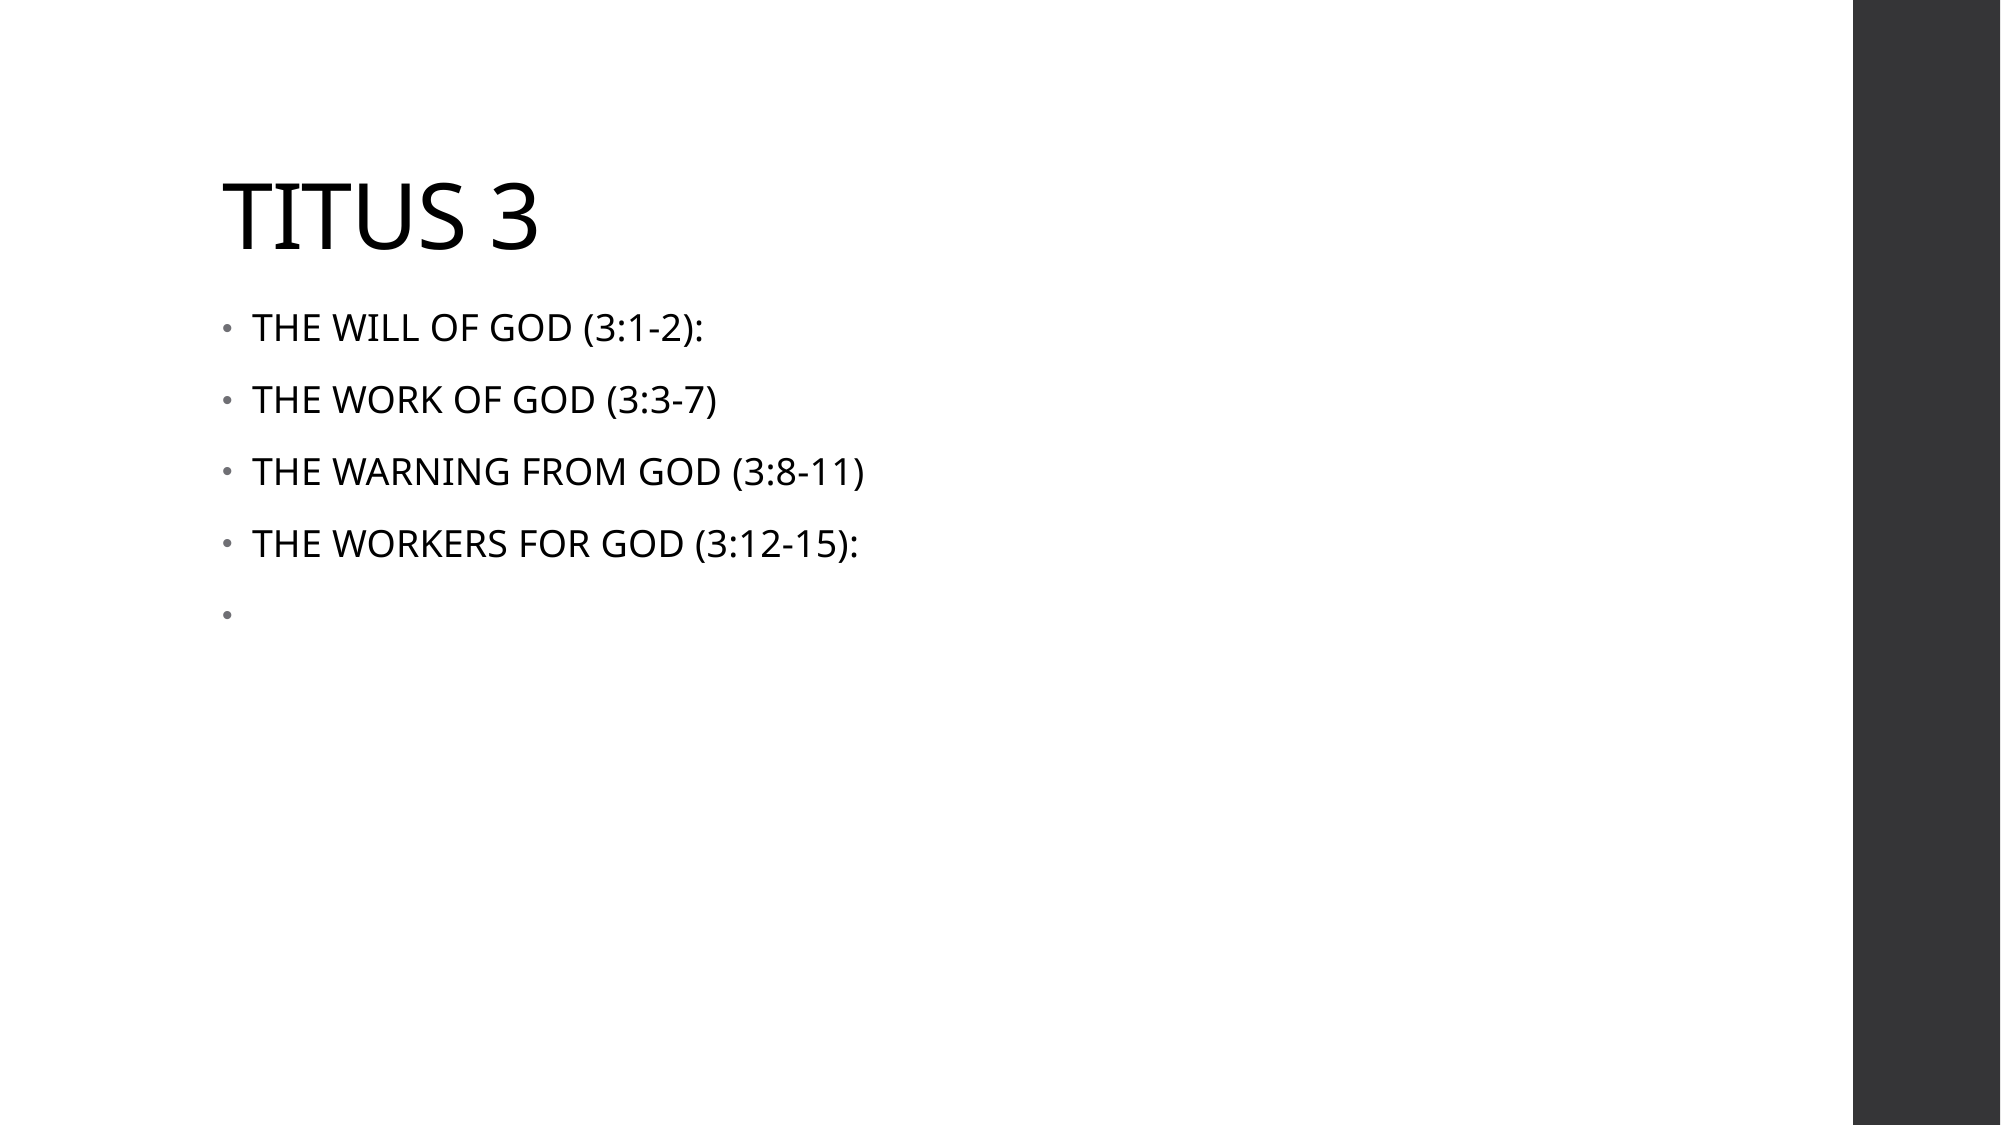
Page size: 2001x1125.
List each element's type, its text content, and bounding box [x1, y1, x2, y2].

list THE WILL OF GOD (3:1-2): THE WORK OF GOD (3:3-7) THE WARNING FROM GOD (3:8-11) THE WORKERS FOR GOD (3:12-15): [206, 299, 1617, 1014]
title TITUS 3 [206, 60, 1797, 278]
